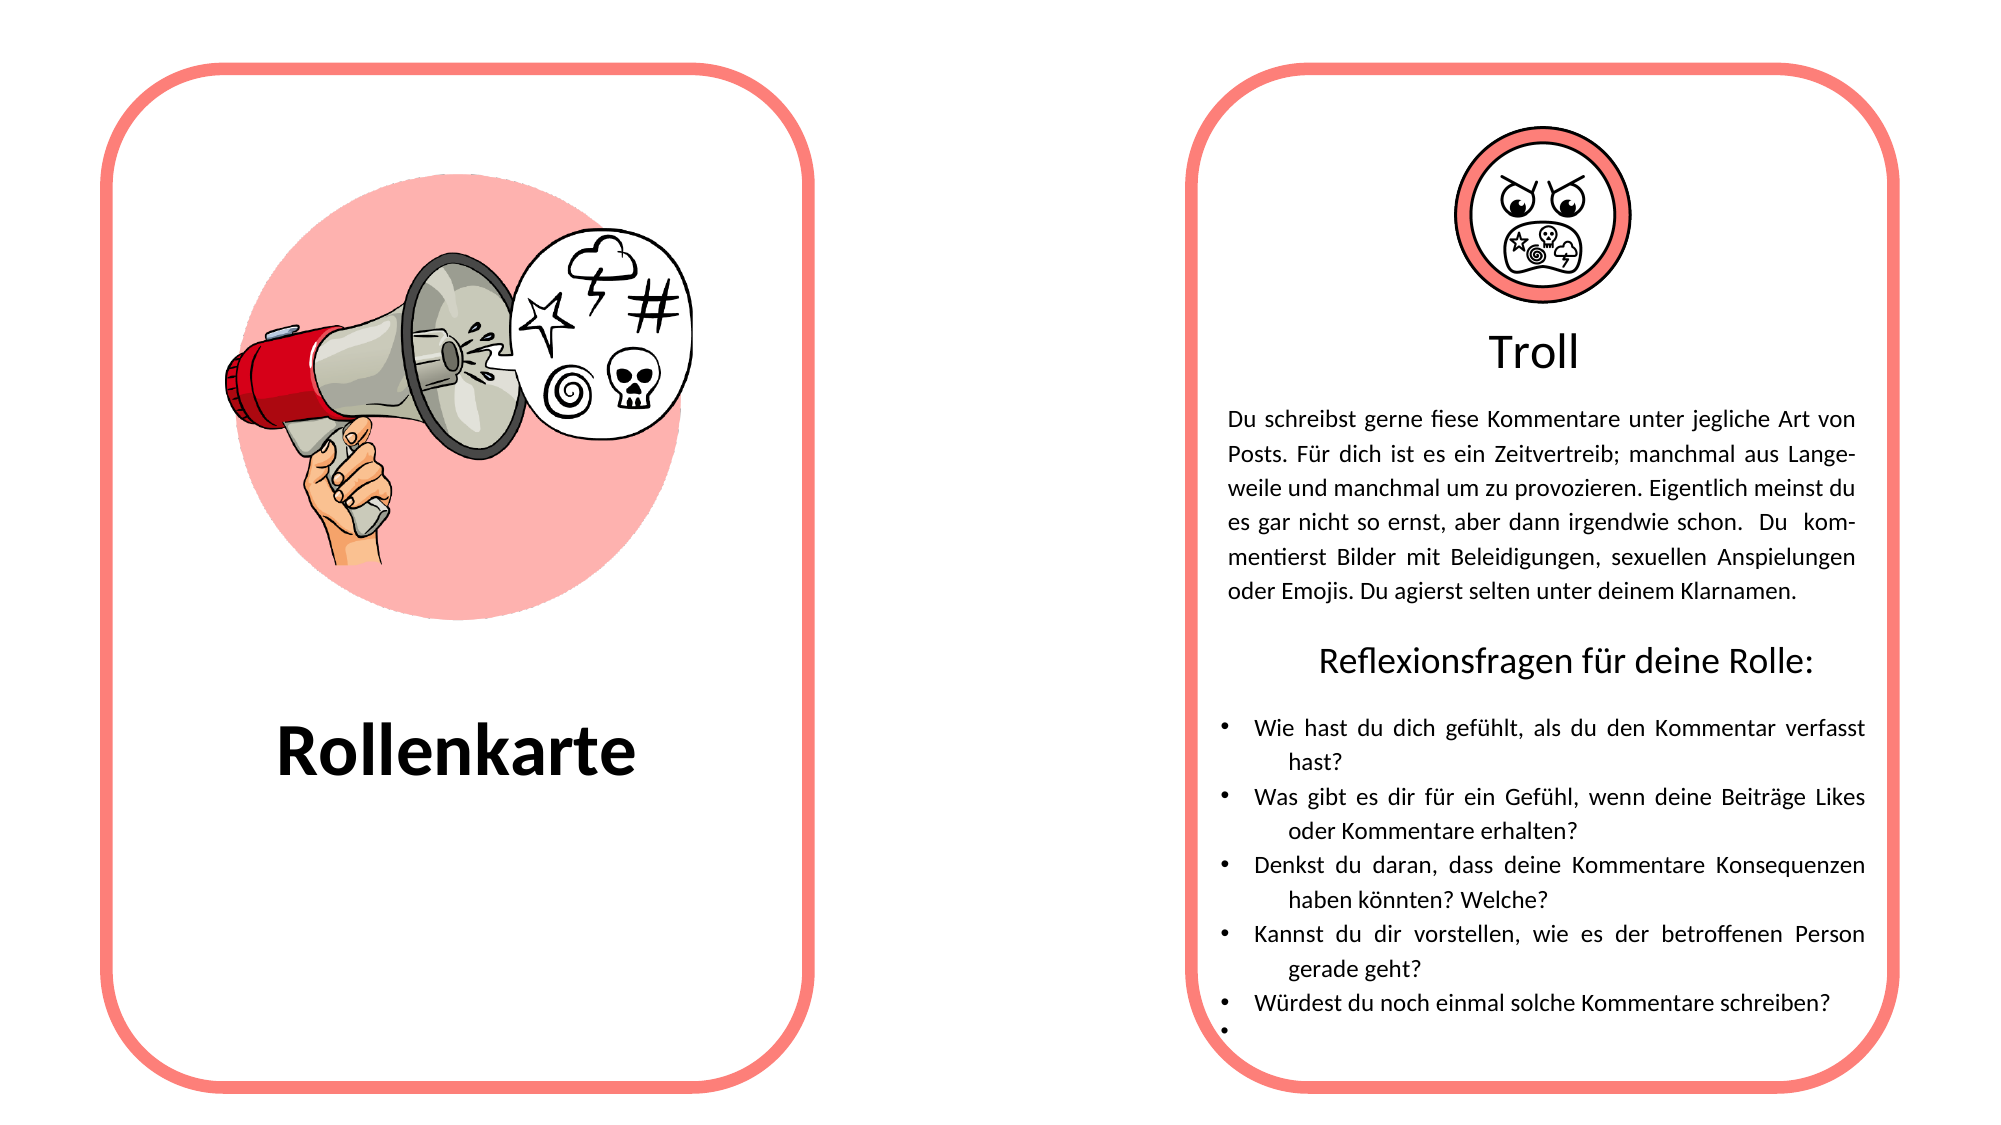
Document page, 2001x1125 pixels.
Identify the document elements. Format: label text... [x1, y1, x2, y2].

text_box Rollenkarte [159, 693, 756, 799]
picture [1424, 96, 1661, 333]
text_box Troll [1235, 311, 1833, 388]
picture [176, 162, 739, 631]
text_box Wie hast du dich gefühlt, als du den Kommentar verfasst hast? Was gibt es dir für ein Gefühl, wenn deine Beiträge Likes oder Kommentare erhalten? Denkst du daran, dass deine Kommentare Konsequenzen haben könnten? Welche? Kannst du dir vorstellen, wie es der betroffenen Person gerade geht? Würdest du noch einmal solche Kommentare schreiben? [1205, 699, 1883, 1072]
text_box Du schreibst gerne fiese Kommentare unter jegliche Art von Posts. Für dich ist es ein Zeitvertreib; manchmal aus Lange-weile und manchmal um zu provozieren. Eigentlich meinst du es gar nicht so ernst, aber dann irgendwie schon. Du kom-mentierst Bilder mit Beleidigungen, sexuellen Anspielungen oder Emojis. Du agierst selten unter deinem Klarnamen. [1212, 390, 1873, 632]
text_box Reflexionsfragen für deine Rolle: [1303, 628, 1833, 690]
